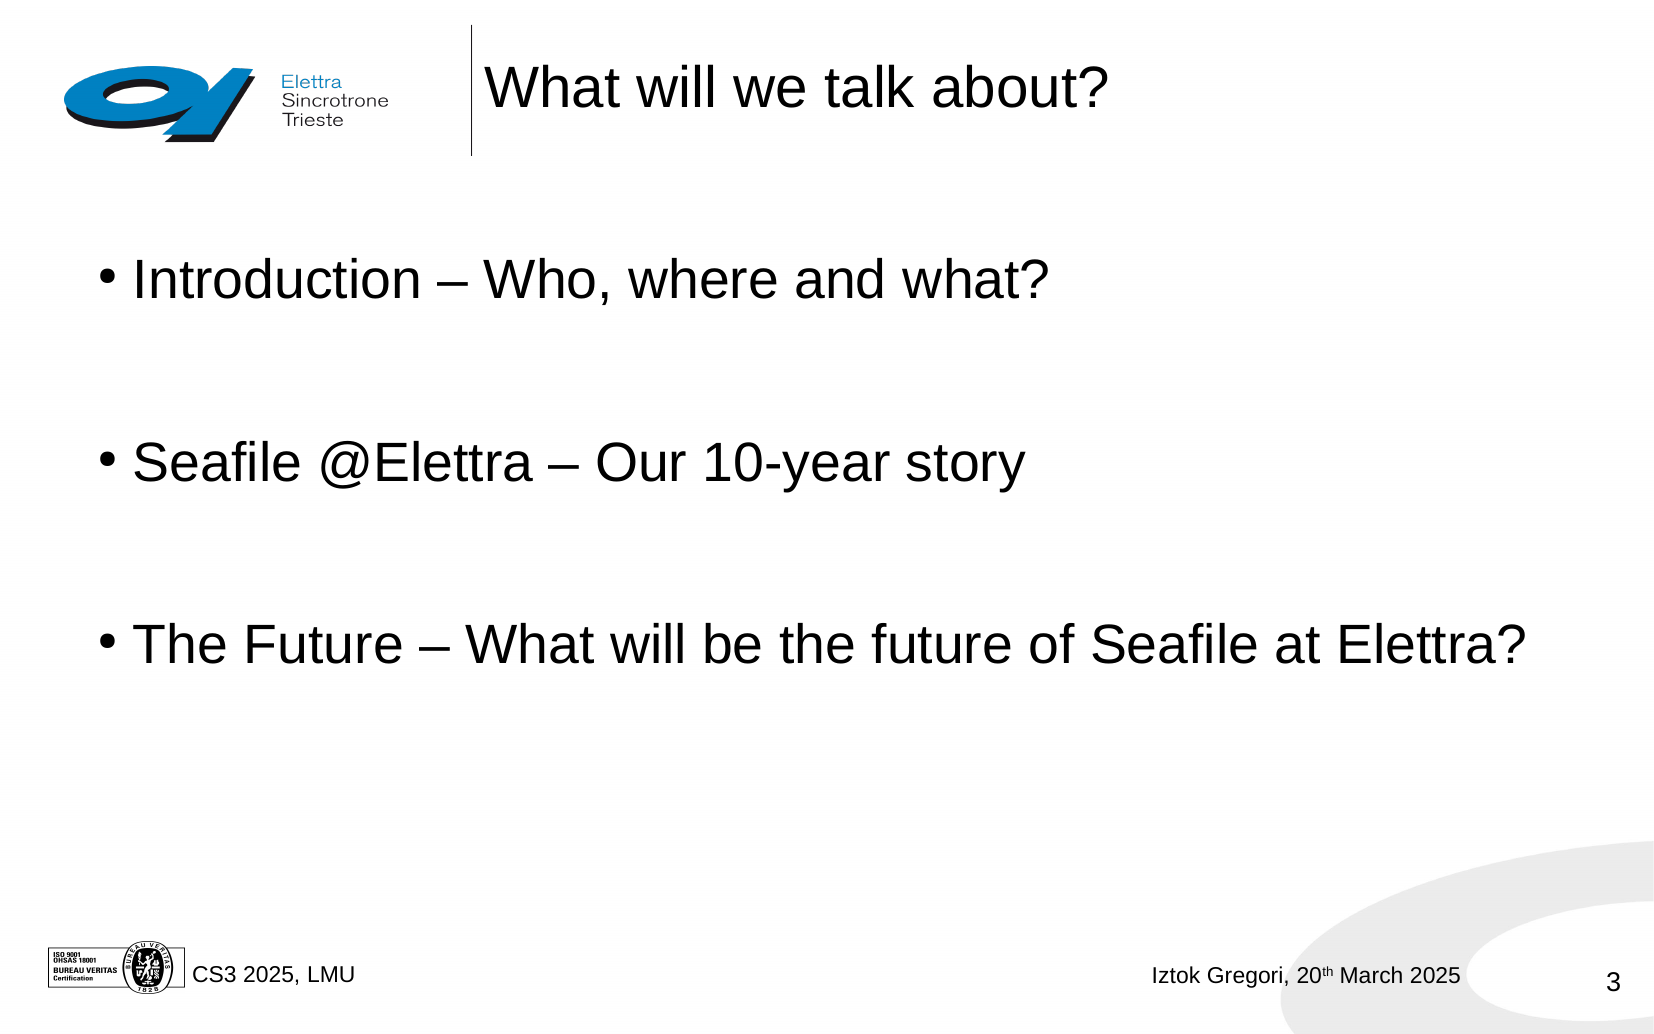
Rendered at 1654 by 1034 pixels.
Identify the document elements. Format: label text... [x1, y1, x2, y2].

picture [0, 5, 1654, 1034]
list Introduction – Who, where and what? Seafile @Elettra – Our 10-year story The Future – What will be the future of Seafile at Elettra? [82, 241, 1572, 924]
title What will we talk about? [484, 24, 1583, 153]
text_box <number> [1606, 967, 1654, 1000]
